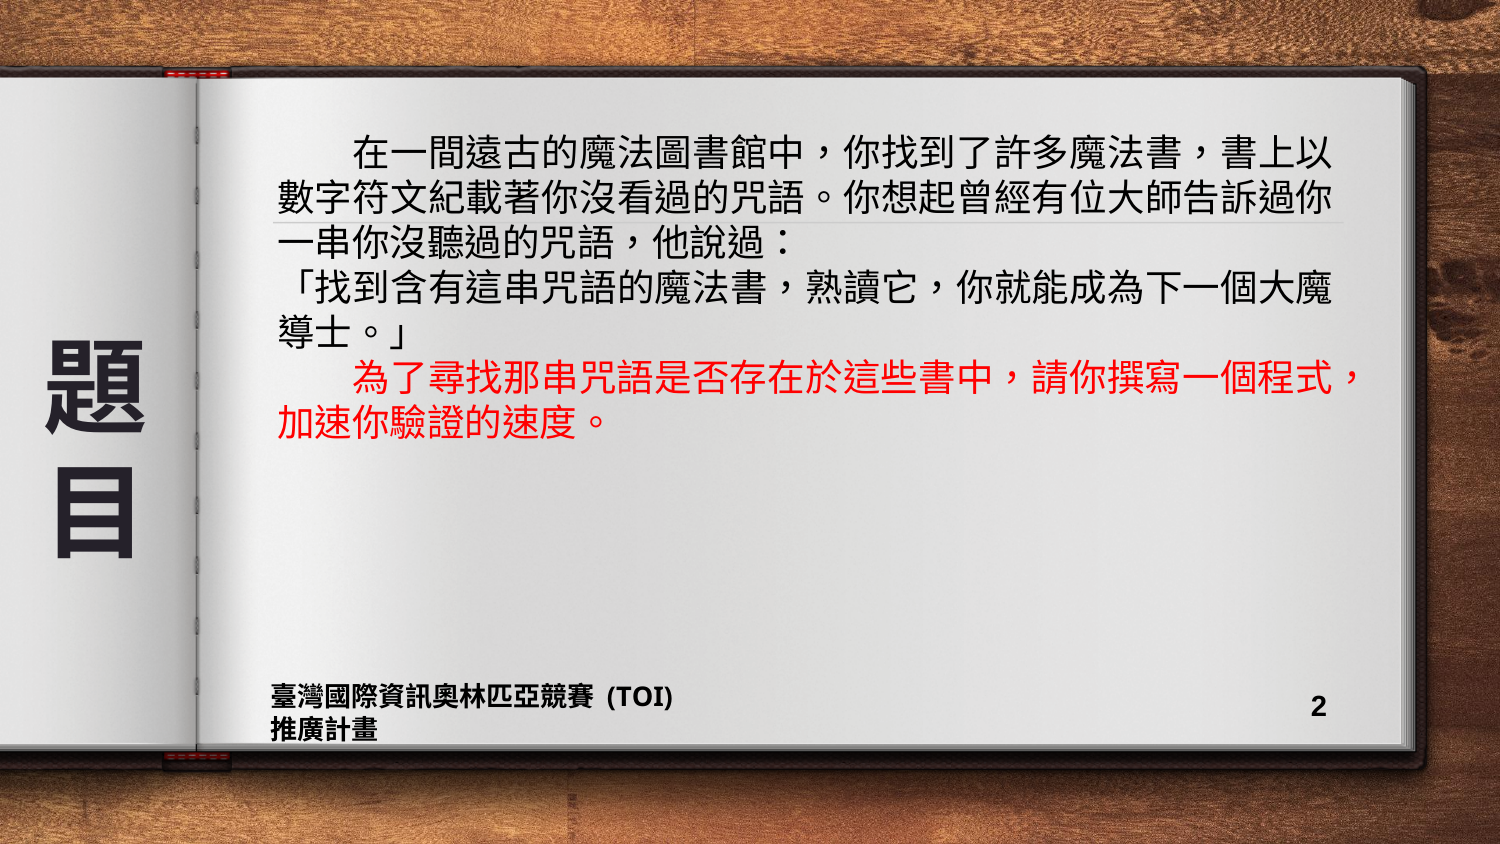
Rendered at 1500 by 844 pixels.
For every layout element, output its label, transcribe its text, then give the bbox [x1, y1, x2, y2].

text_box 2 [1295, 672, 1386, 737]
text_box 在一間遠古的魔法圖書館中，你找到了許多魔法書，書上以數字符文紀載著你沒看過的咒語。你想起曾經有位大師告訴過你一串你沒聽過的咒語，他說過： 「找到含有這串咒語的魔法書，熟讀它，你就能成為下一個大魔導士。」 為了尋找那串咒語是否存在於這些書中，請你撰寫一個程式，加速你驗證的速度。 [262, 121, 1349, 666]
text_box 題 目 [28, 306, 210, 552]
